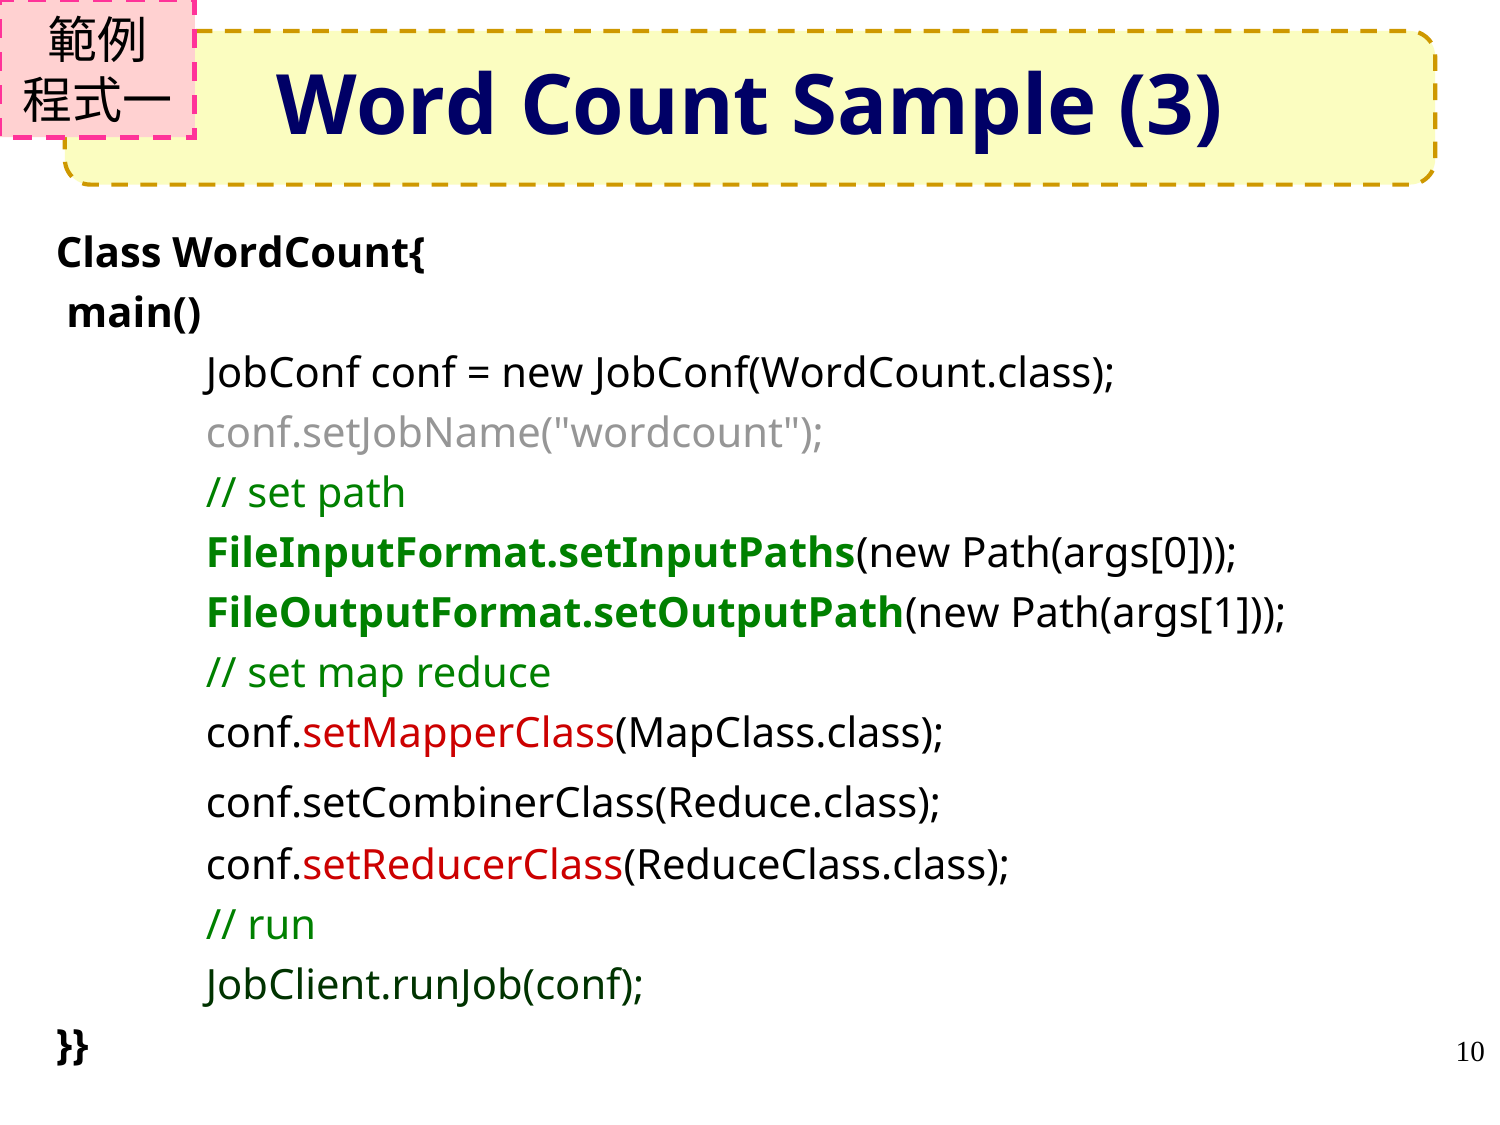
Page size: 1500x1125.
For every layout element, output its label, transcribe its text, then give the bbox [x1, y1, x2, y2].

text_box <編號> [1324, 1025, 1500, 1101]
title Word Count Sample (3) [112, 30, 1388, 173]
text_box Class WordCount{ main() JobConf conf = new JobConf(WordCount.class); conf.setJobName("wordcount"); // set path FileInputFormat.setInputPaths(new Path(args[0])); FileOutputFormat.setOutputPath(new Path(args[1])); // set map reduce conf.setMapperClass(MapClass.class); conf.setCombinerClass(Reduce.class); conf.setReducerClass(ReduceClass.class); // run JobClient.runJob(conf); }} [41, 208, 1395, 1076]
text_box 範例 程式一 [0, 0, 195, 138]
